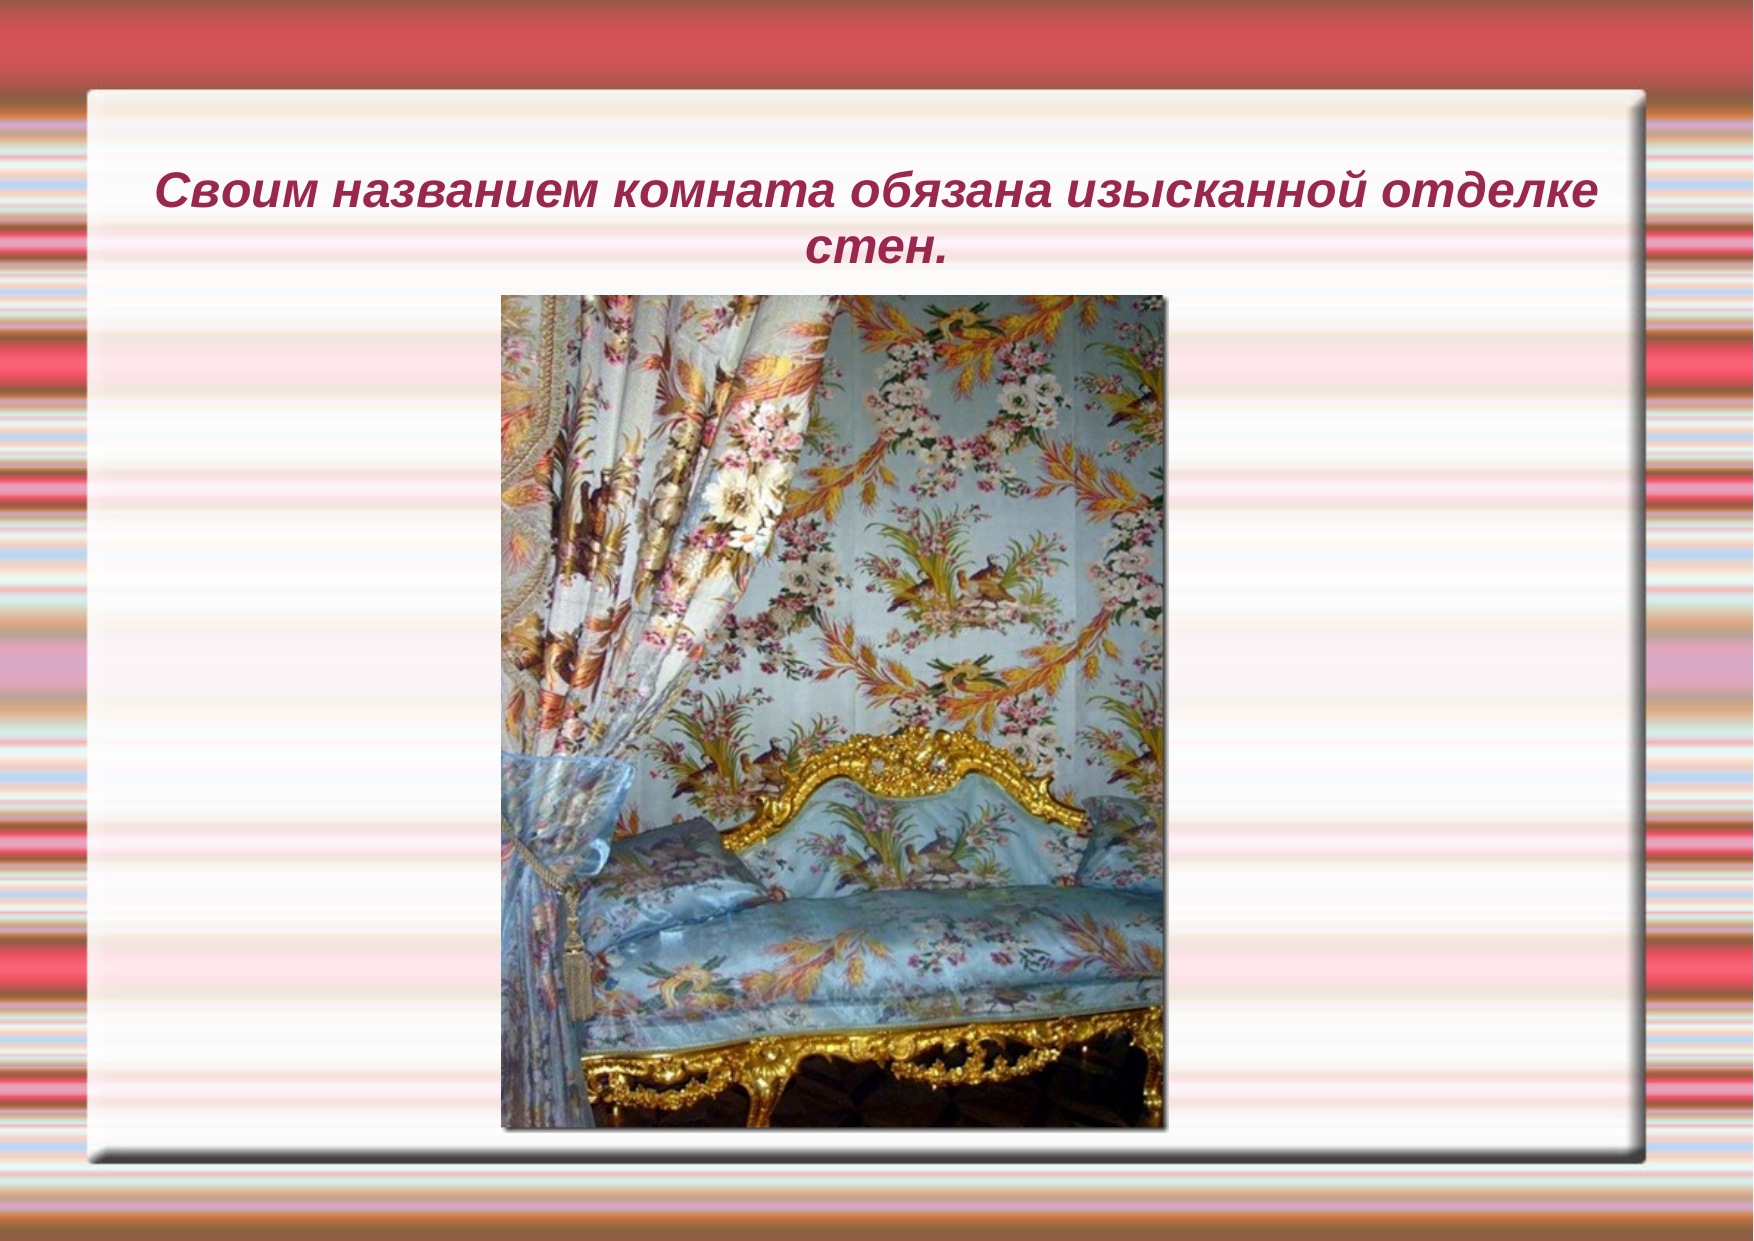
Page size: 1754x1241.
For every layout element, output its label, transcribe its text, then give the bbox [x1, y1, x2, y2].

title Своим названием комната обязана изысканной отделке стен. [128, 114, 1627, 322]
picture [0, 0, 1754, 1241]
